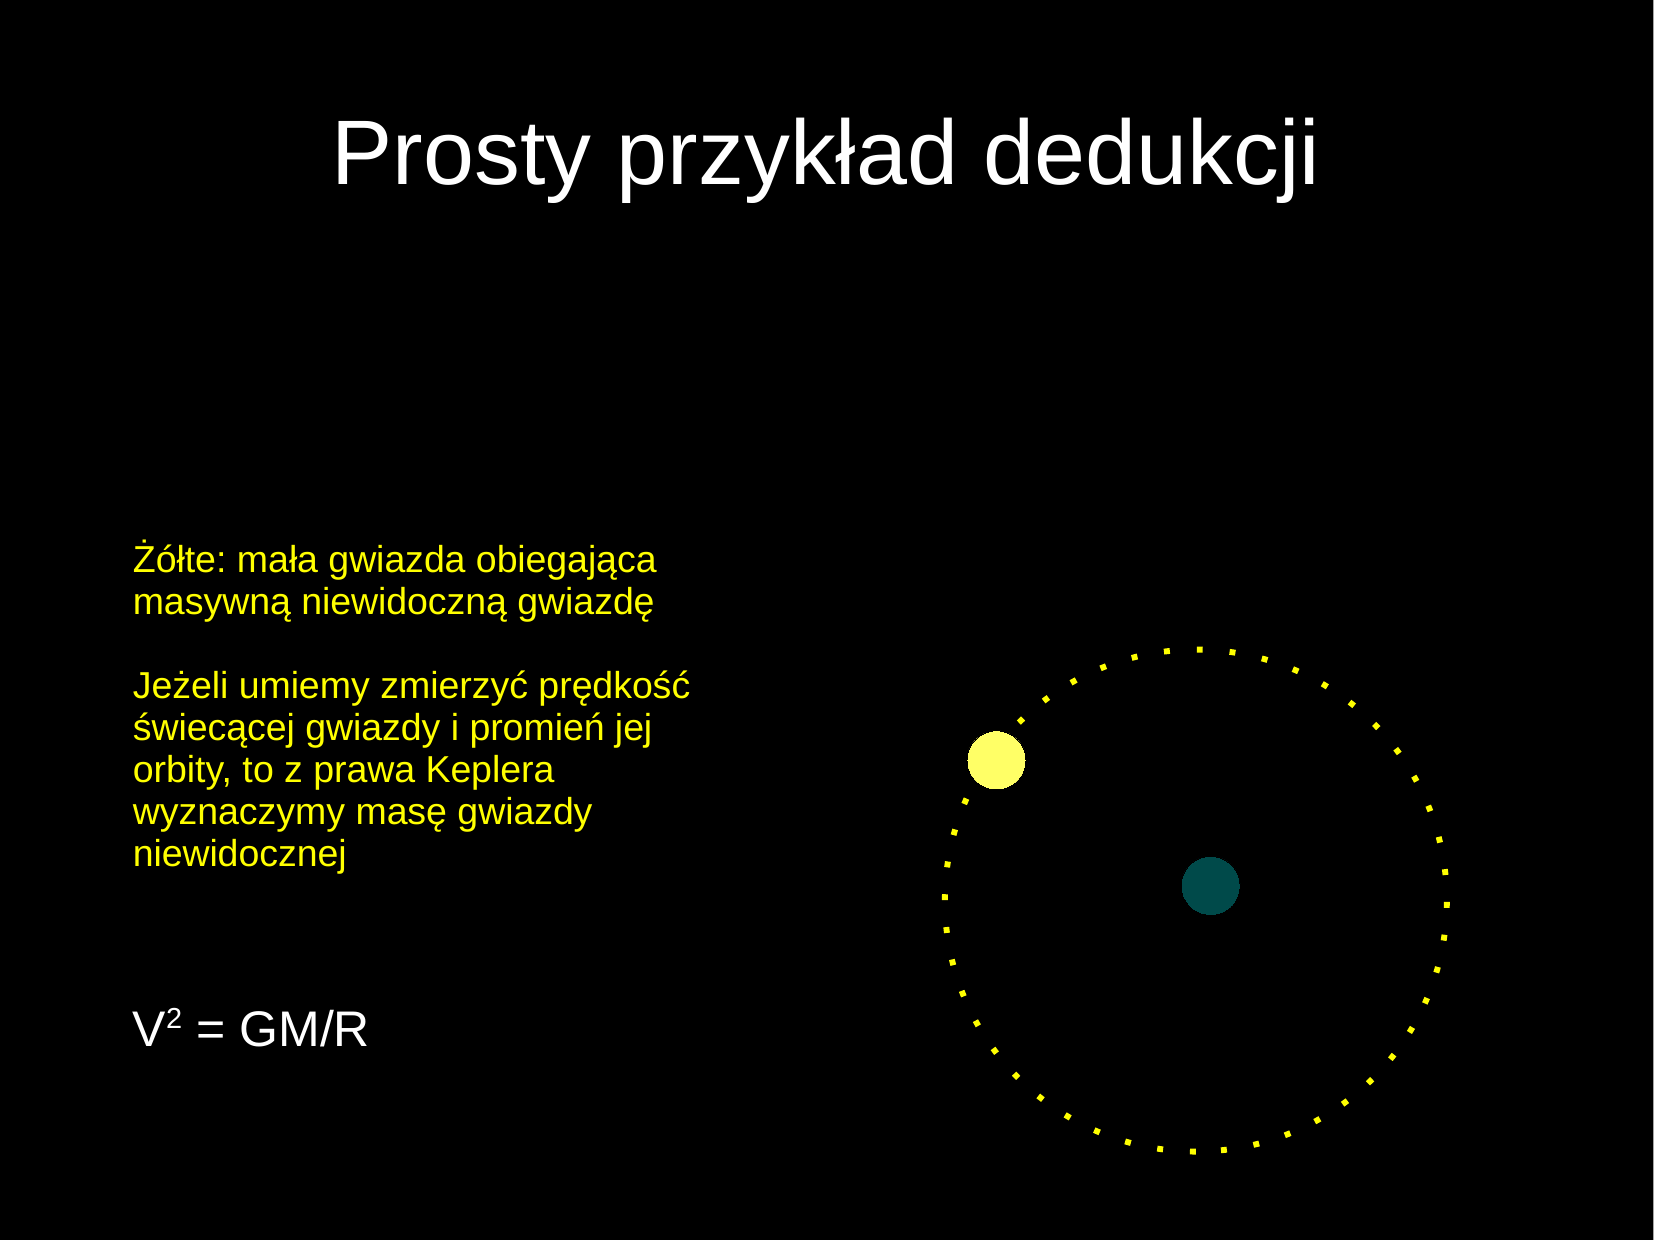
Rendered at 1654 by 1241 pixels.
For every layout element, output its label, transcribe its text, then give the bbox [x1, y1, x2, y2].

text_box Żółte: mała gwiazda obiegająca masywną niewidoczną gwiazdę Jeżeli umiemy zmierzyć prędkość świecącej gwiazdy i promień jej orbity, to z prawa Keplera wyznaczymy masę gwiazdy niewidocznej V2 = GM/R [118, 531, 739, 1227]
title Prosty przykład dedukcji [82, 49, 1571, 257]
text_box [944, 649, 1447, 1152]
